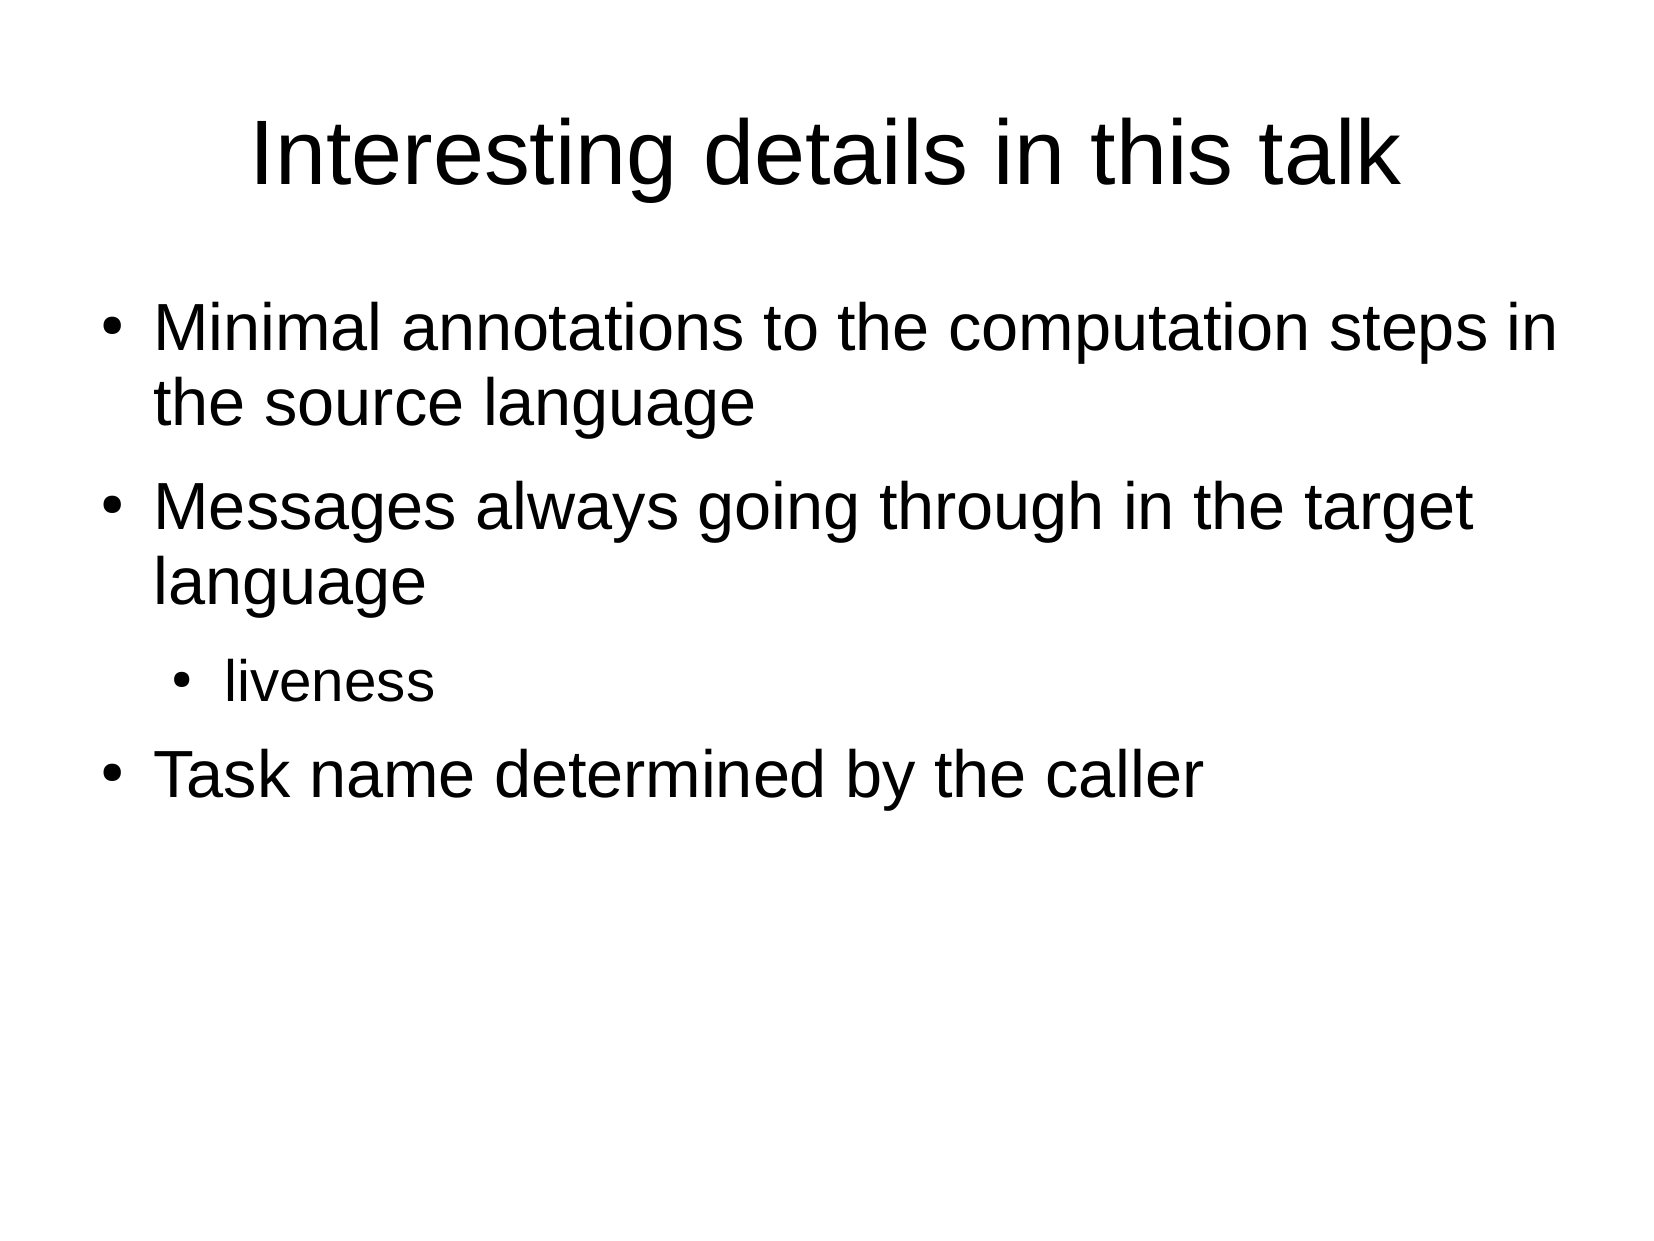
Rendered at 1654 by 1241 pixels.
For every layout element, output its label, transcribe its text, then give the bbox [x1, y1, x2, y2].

title Interesting details in this talk [82, 49, 1571, 257]
list Minimal annotations to the computation steps in the source language Messages always going through in the target language liveness Task name determined by the caller [82, 290, 1571, 1109]
